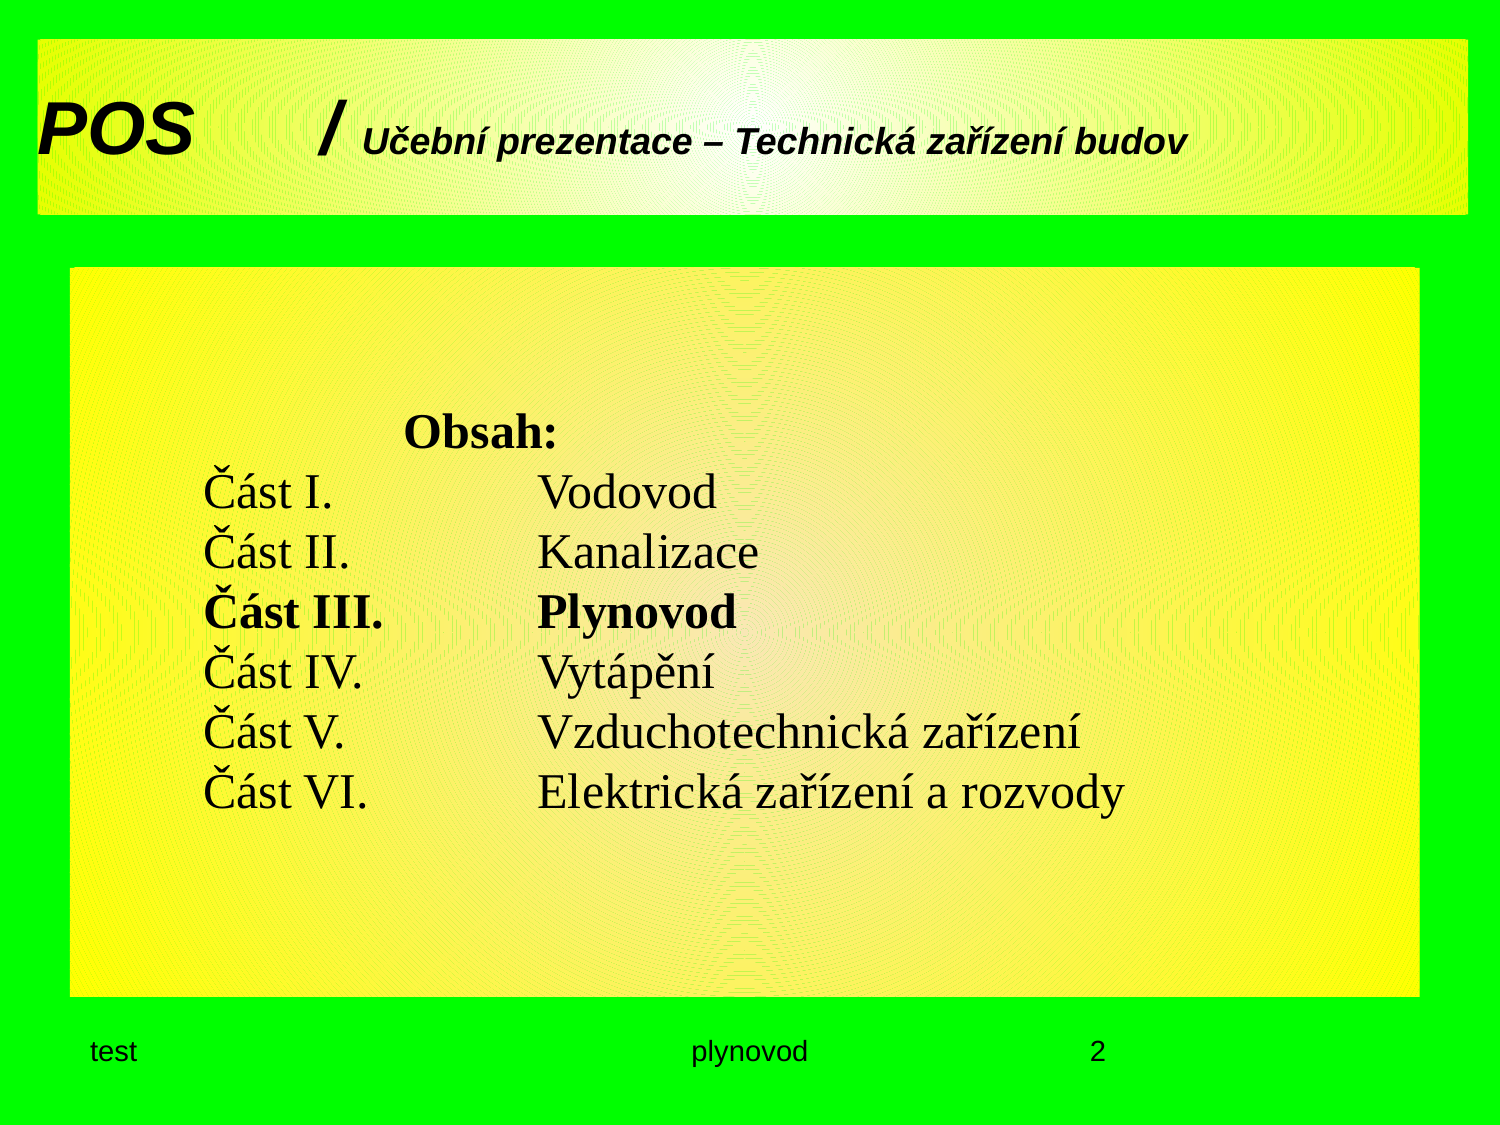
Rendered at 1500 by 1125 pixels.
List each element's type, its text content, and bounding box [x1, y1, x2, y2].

text_box [1074, 1024, 1426, 1103]
text_box POS / Učební prezentace – Technická zařízení budov [38, 40, 1468, 214]
text_box test [75, 1024, 426, 1103]
text_box plynovod [512, 1024, 988, 1103]
text_box Obsah: Část I. Vodovod Část II. Kanalizace Část III. Plynovod Část IV. Vytápění Část V. Vzduchotechnická zařízení Část VI. Elektrická zařízení a rozvody [69, 267, 1420, 997]
